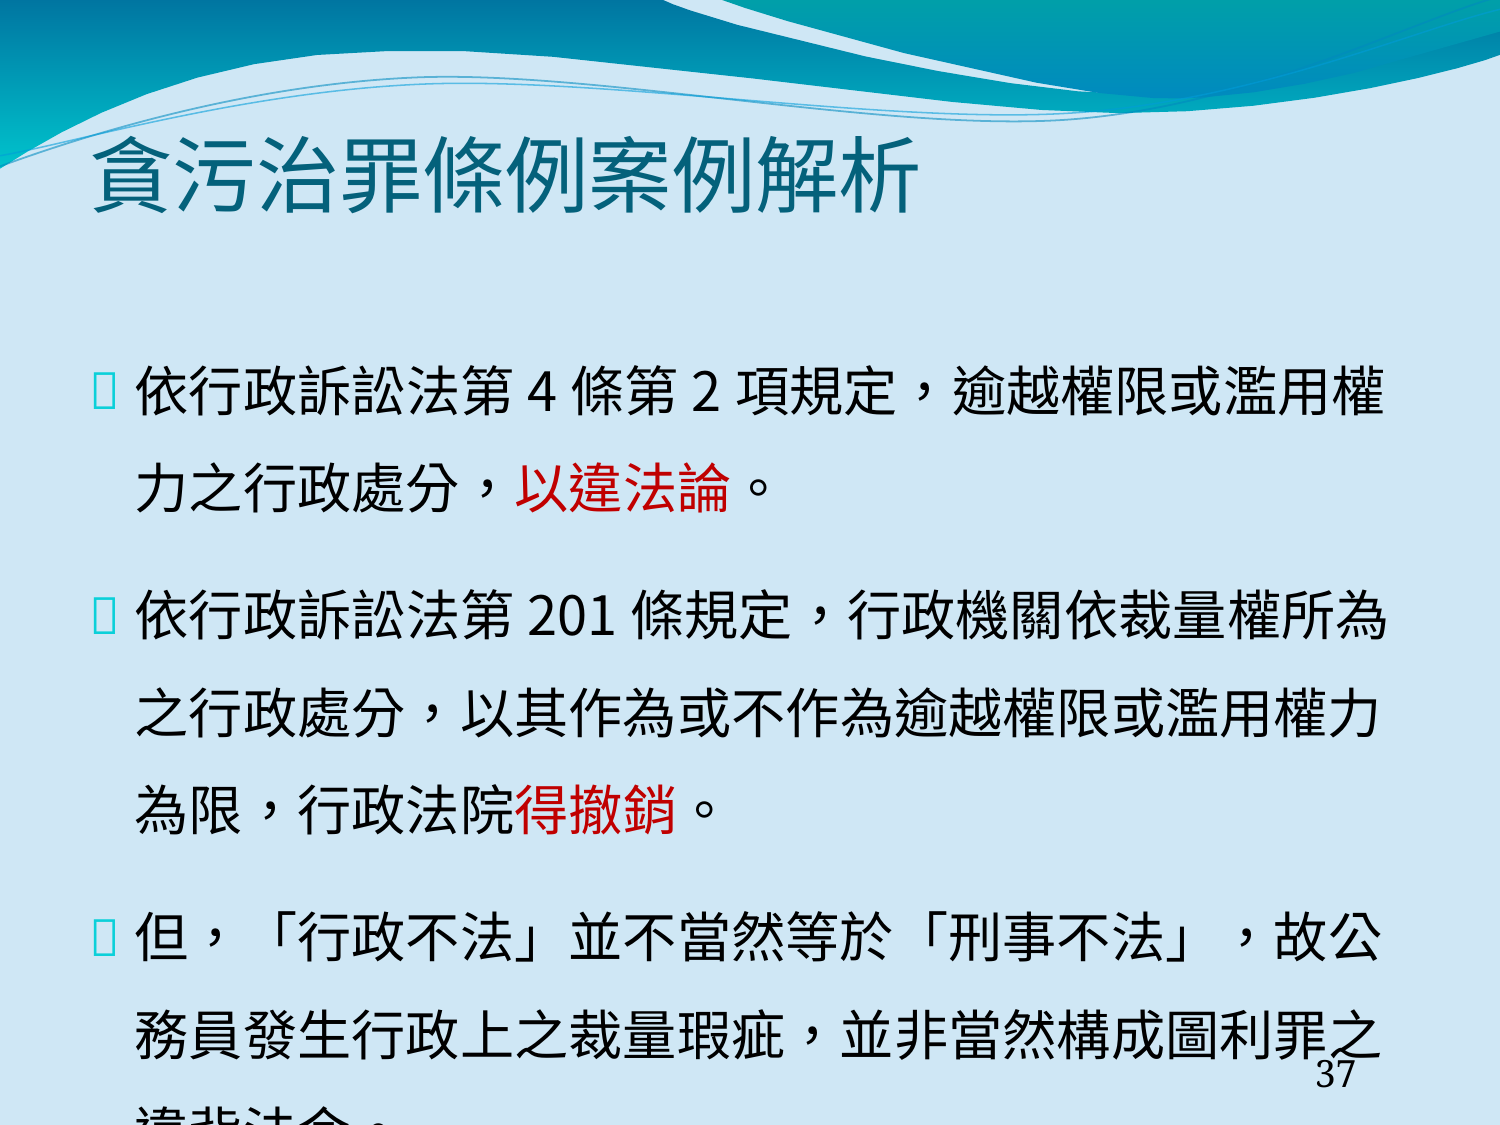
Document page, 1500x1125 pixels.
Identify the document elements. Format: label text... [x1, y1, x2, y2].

title 貪污治罪條例案例解析 [75, 115, 1425, 303]
list 依行政訴訟法第4條第2項規定，逾越權限或濫用權力之行政處分，以違法論。 依行政訴訟法第201條規定，行政機關依裁量權所為之行政處分，以其作為或不作為逾越權限或濫用權力為限，行政法院得撤銷。 但，「行政不法」並不當然等於「刑事不法」，故公務員發生行政上之裁量瑕疵，並非當然構成圖利罪之違背法令。 [75, 317, 1425, 1038]
slide_number <編號> [1299, 1042, 1425, 1103]
